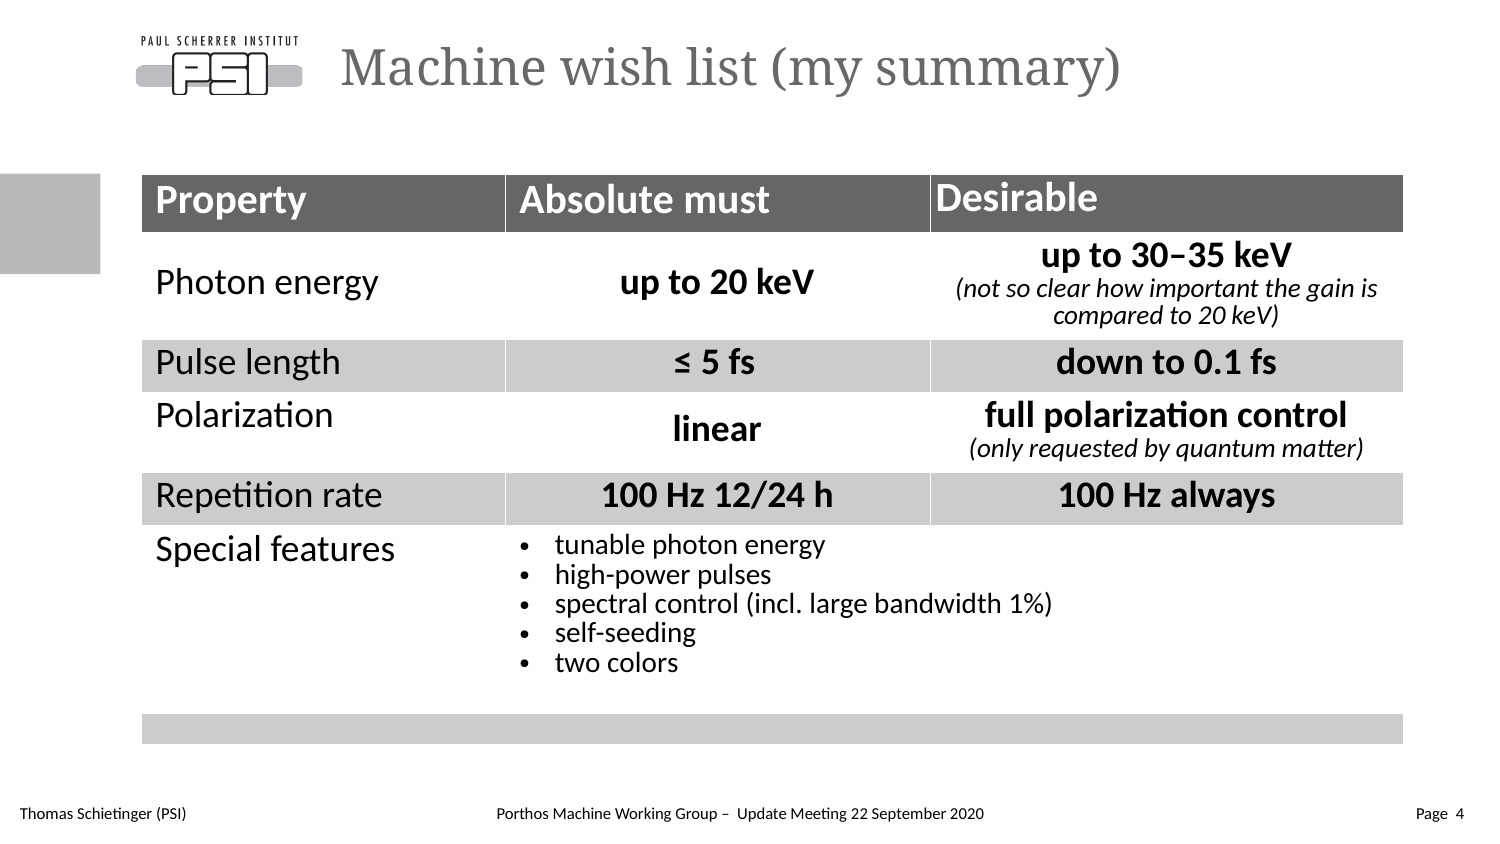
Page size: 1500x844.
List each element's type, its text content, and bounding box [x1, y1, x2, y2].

table_cell [142, 714, 1403, 744]
table_cell Photon energy [142, 233, 505, 339]
table_header Property [142, 175, 505, 232]
table_cell up to 30–35 keV (not so clear how important the gain is compared to 20 keV) [931, 233, 1403, 339]
table_header Absolute must [506, 175, 930, 232]
table_cell 100 Hz always [931, 473, 1403, 525]
title Machine wish list (my summary) [340, 35, 1442, 98]
table_cell linear [506, 393, 930, 472]
table_cell Pulse length [142, 340, 505, 392]
table_cell up to 20 keV [506, 233, 930, 339]
table_cell Special features [142, 526, 505, 713]
table_header Desirable [931, 175, 1403, 232]
table_cell tunable photon energy high-power pulses spectral control (incl. large bandwidth 1%) self-seeding two colors [506, 526, 1403, 713]
table_cell Repetition rate [142, 473, 505, 525]
table_cell full polarization control (only requested by quantum matter) [931, 393, 1403, 472]
table_cell down to 0.1 fs [931, 340, 1403, 392]
table_cell ≤ 5 fs [506, 340, 930, 392]
table_cell Polarization [142, 393, 505, 472]
table_cell 100 Hz 12/24 h [506, 473, 930, 525]
